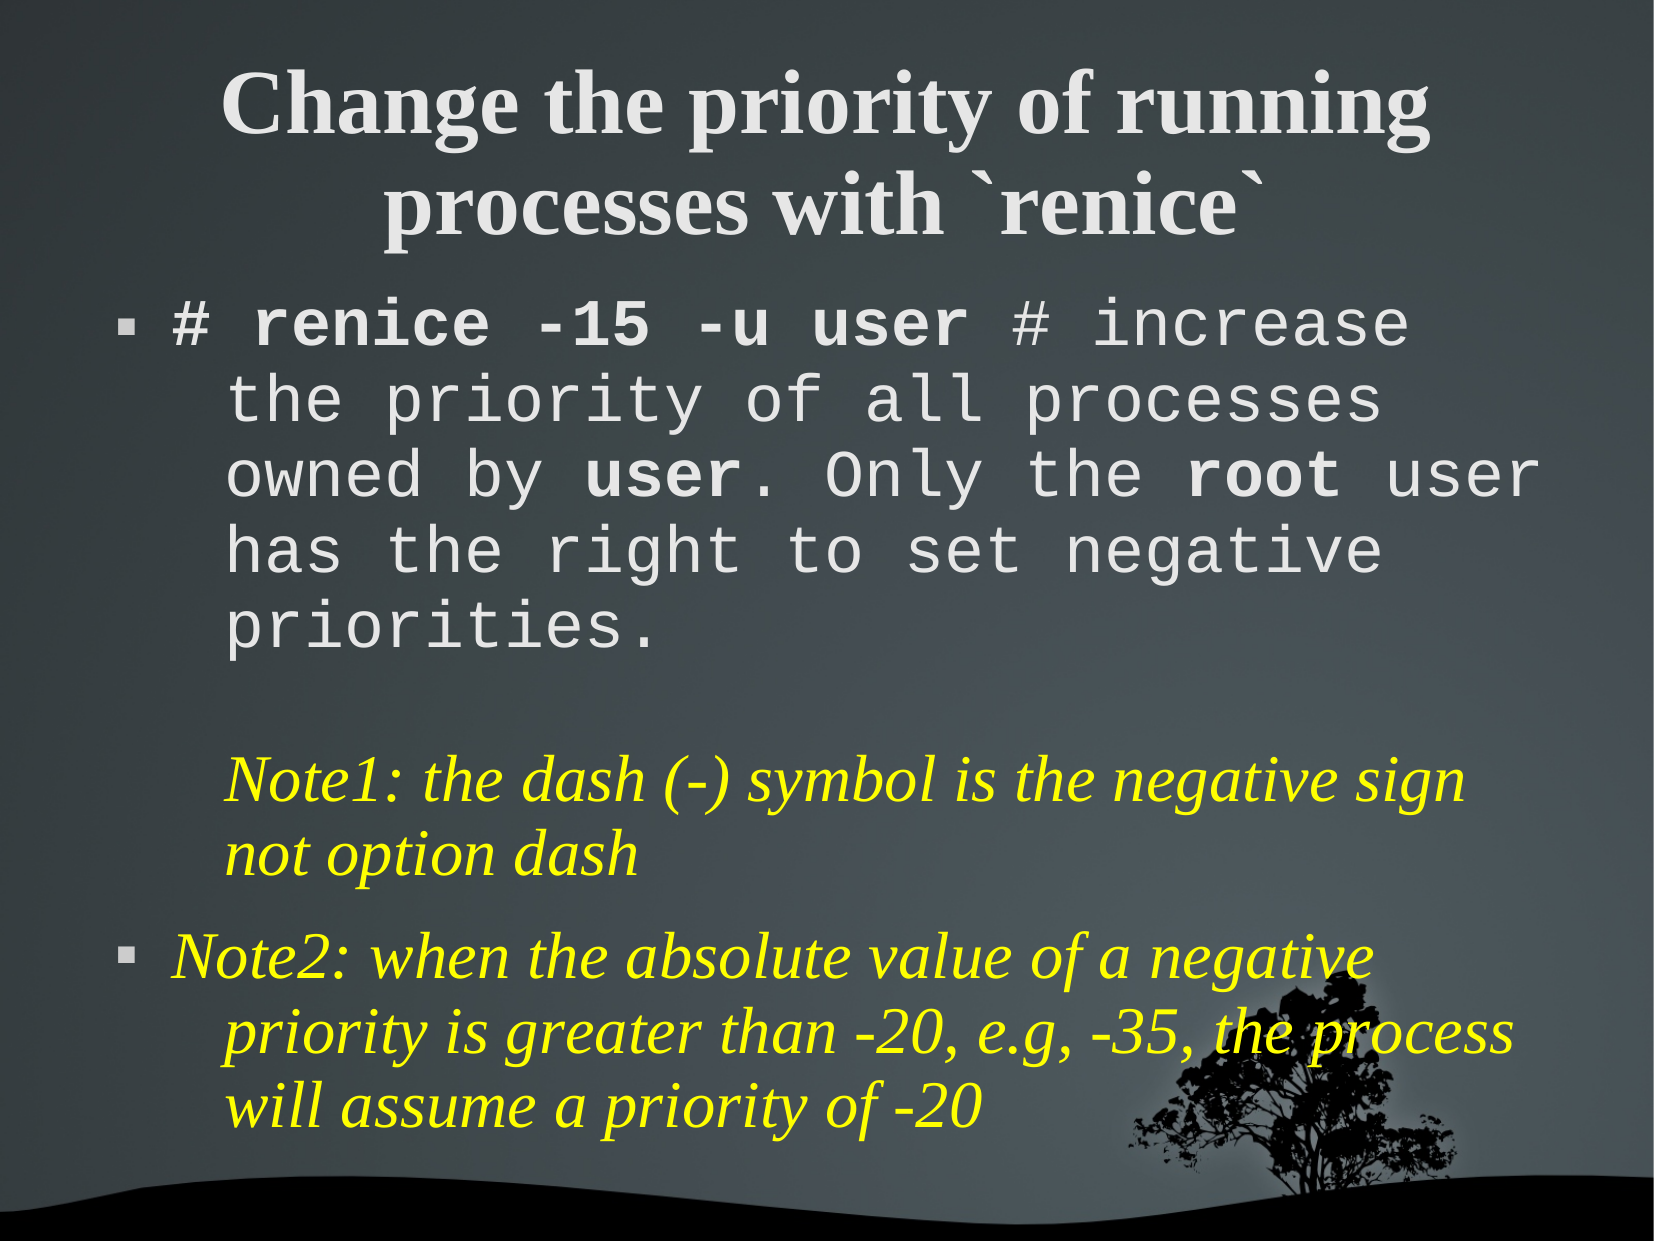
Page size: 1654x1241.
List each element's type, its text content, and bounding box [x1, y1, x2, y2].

list # renice -15 -u user # increase the priority of all processes owned by user. Only the root user has the right to set negative priorities. Note1: the dash (-) symbol is the negative sign not option dash Note2: when the absolute value of a negative priority is greater than -20, e.g, -35, the process will assume a priority of -20 [82, 290, 1571, 1109]
picture [0, 0, 1654, 1241]
title Change the priority of running processes with `renice` [82, 33, 1571, 273]
